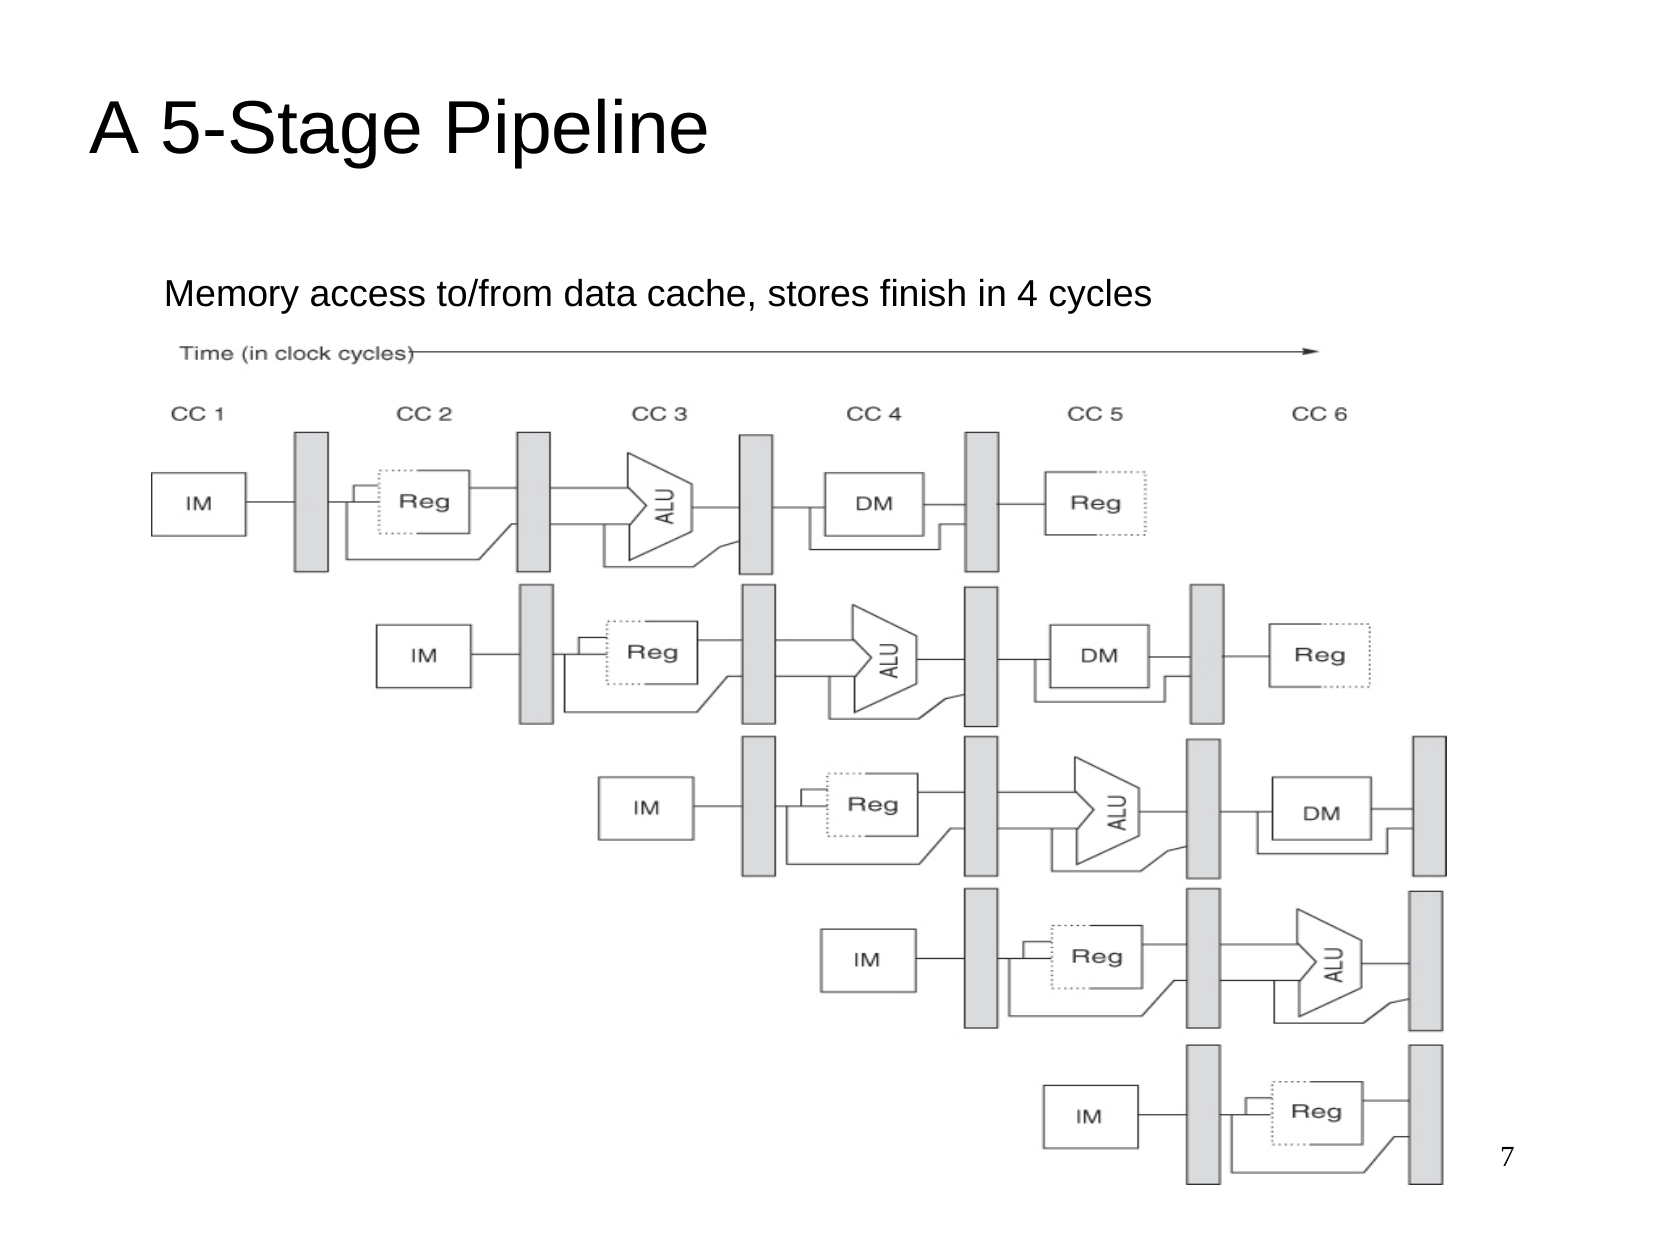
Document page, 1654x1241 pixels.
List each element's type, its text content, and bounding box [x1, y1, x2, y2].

picture [151, 344, 1447, 1186]
text_box Memory access to/from data cache, stores finish in 4 cycles [149, 261, 1168, 323]
text_box A 5-Stage Pipeline [74, 71, 727, 177]
text_box <number> [1184, 1129, 1530, 1213]
